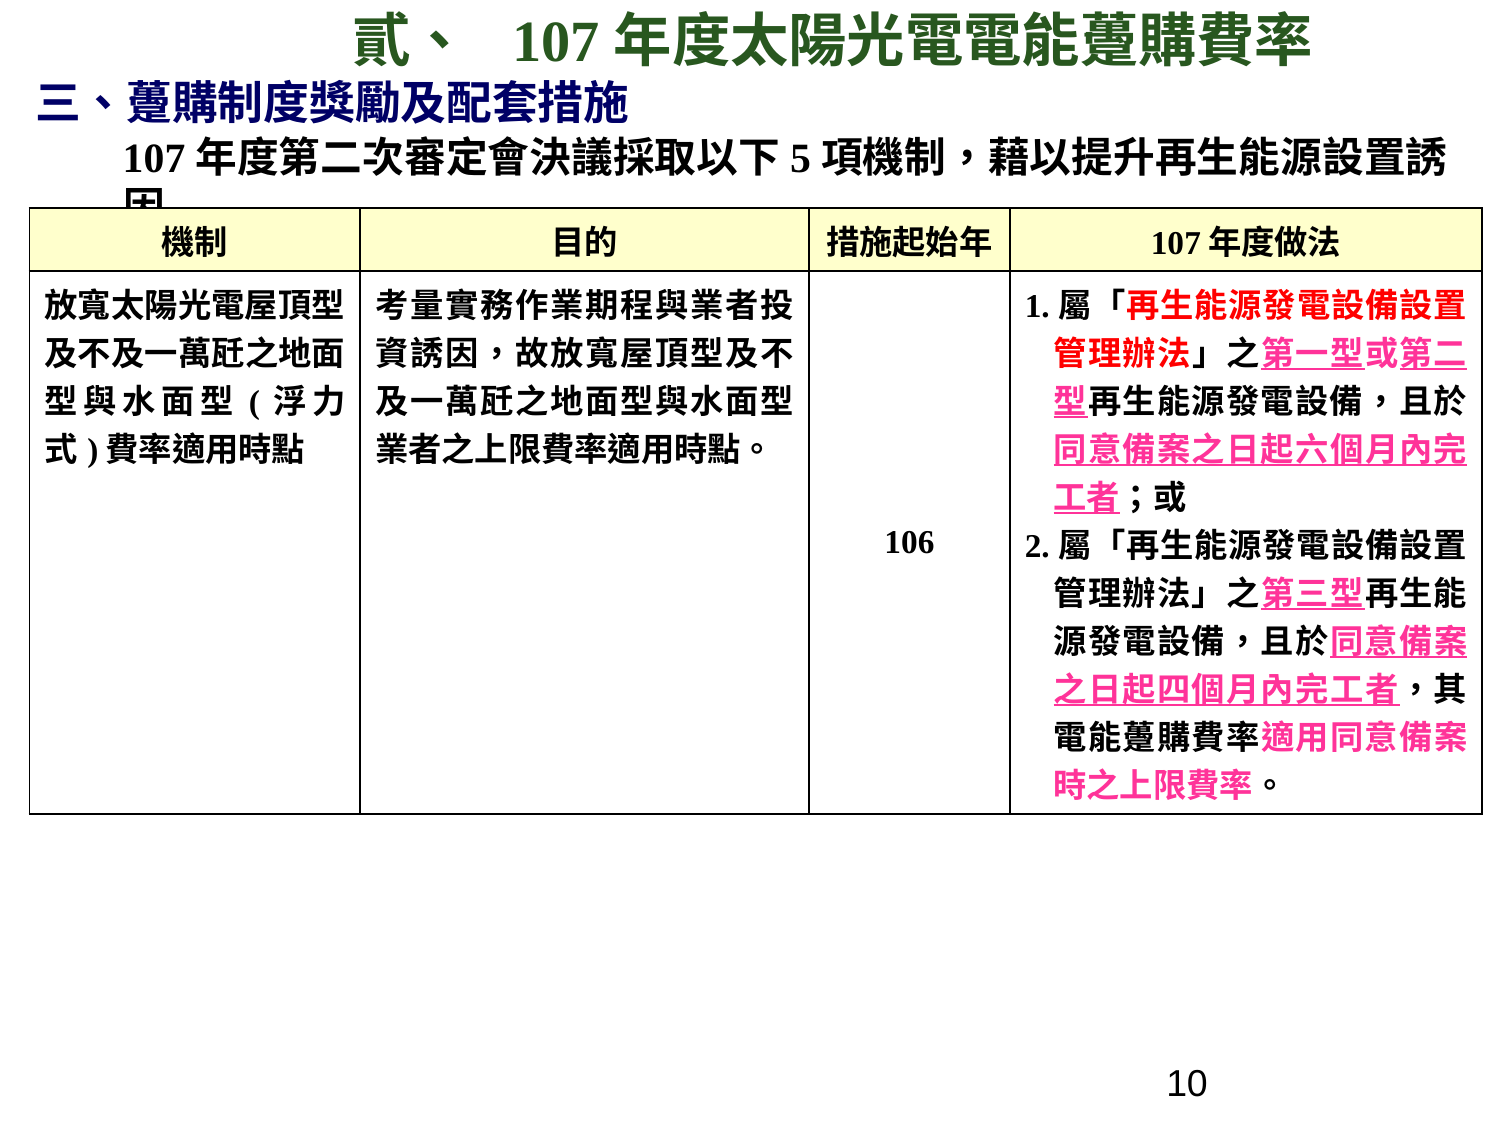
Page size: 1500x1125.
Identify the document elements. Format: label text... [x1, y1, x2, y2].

table_header 機制 [30, 209, 359, 270]
table_cell 106 [810, 272, 1009, 813]
text_box 貳、 107年度太陽光電電能躉購費率 [159, 0, 1500, 90]
table_cell 1.屬「再生能源發電設備設置管理辦法」之第一型或第二型再生能源發電設備，且於同意備案之日起六個月內完工者；或 2.屬「再生能源發電設備設置管理辦法」之第三型再生能源發電設備，且於同意備案之日起四個月內完工者，其電能躉購費率適用同意備案時之上限費率。 [1011, 272, 1481, 813]
table_header 107年度做法 [1011, 209, 1481, 270]
table_header 目的 [361, 209, 808, 270]
text_box 三、躉購制度獎勵及配套措施 107年度第二次審定會決議採取以下5項機制，藉以提升再生能源設置誘因 [5, 66, 1500, 136]
table_header 措施起始年 [810, 209, 1009, 270]
table_cell 考量實務作業期程與業者投資誘因，故放寬屋頂型及不及一萬瓩之地面型與水面型業者之上限費率適用時點。 [361, 272, 808, 813]
table_cell 放寬太陽光電屋頂型及不及一萬瓩之地面型與水面型(浮力式)費率適用時點 [30, 272, 359, 813]
text_box <編號> [1151, 1051, 1500, 1125]
